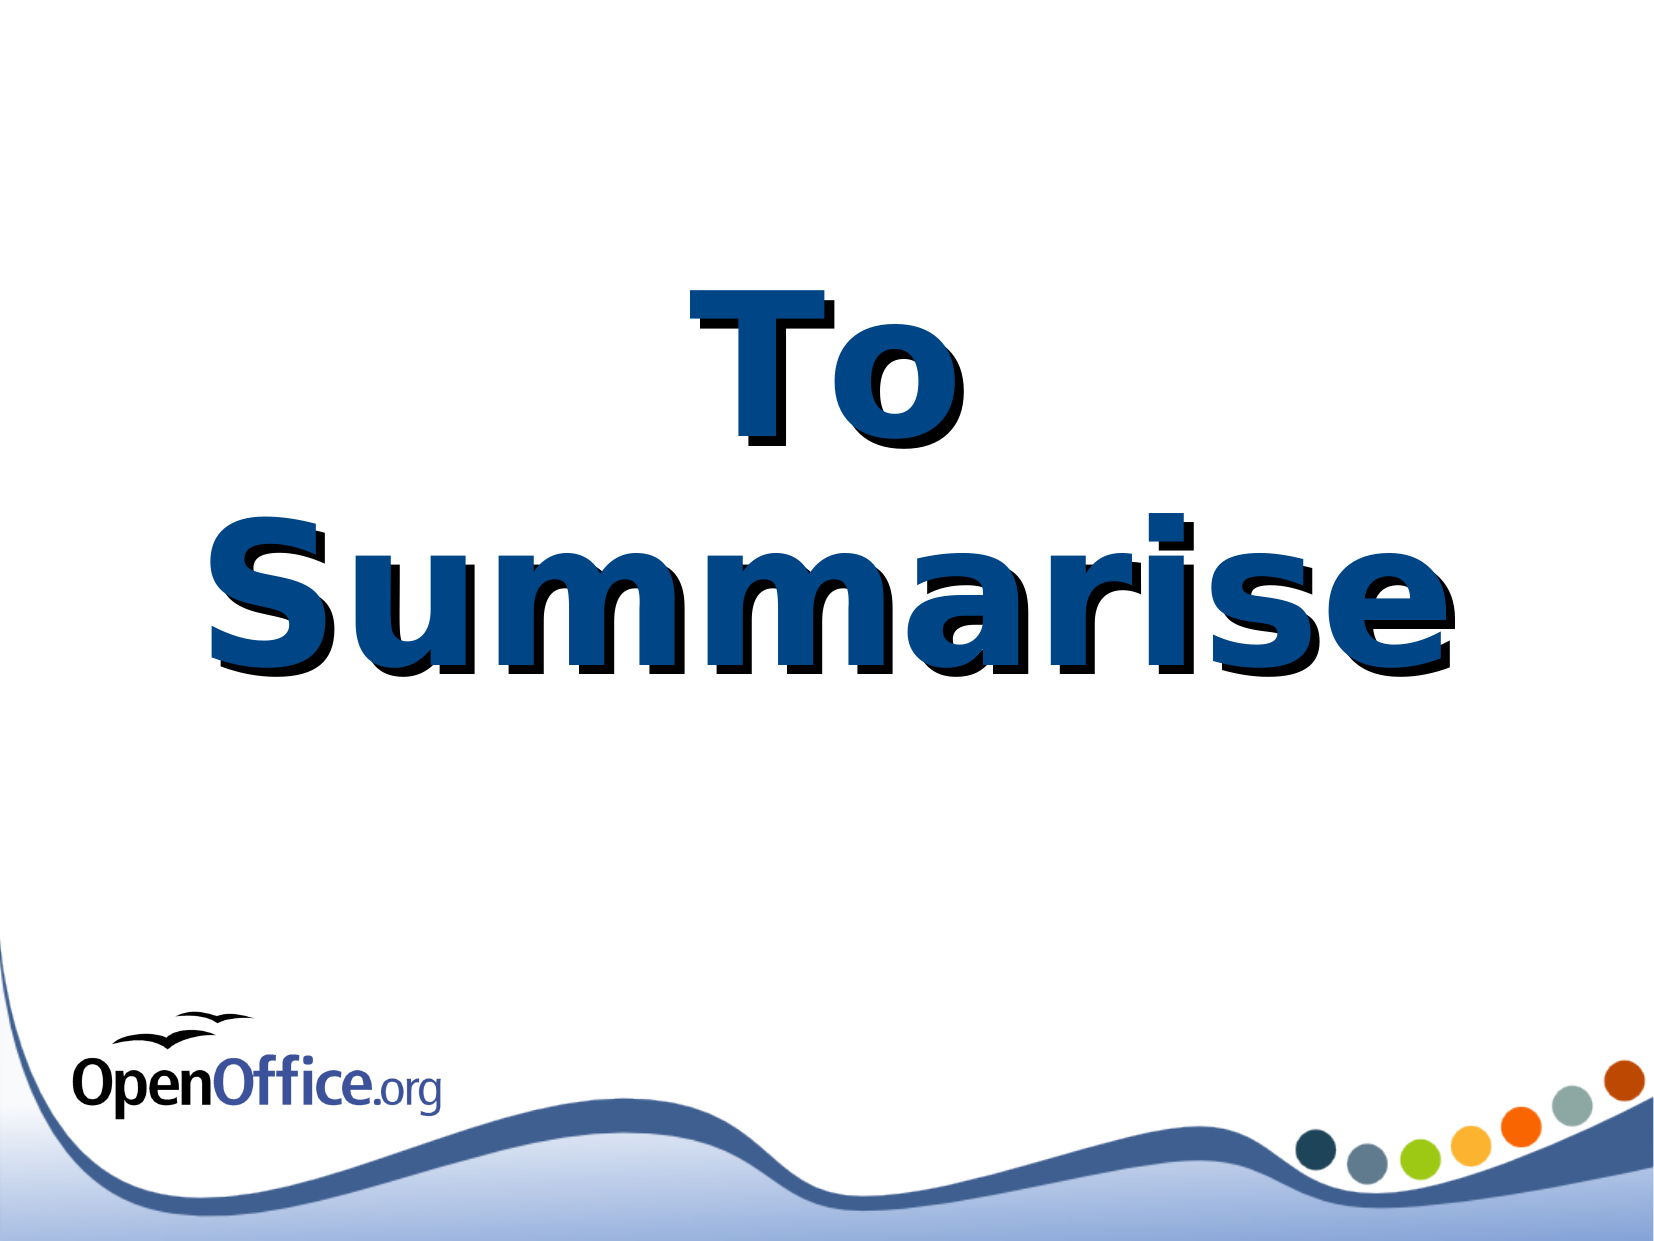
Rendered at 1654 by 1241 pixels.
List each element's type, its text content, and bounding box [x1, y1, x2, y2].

title To Summarise [82, 49, 1571, 916]
picture [0, 938, 1654, 1241]
